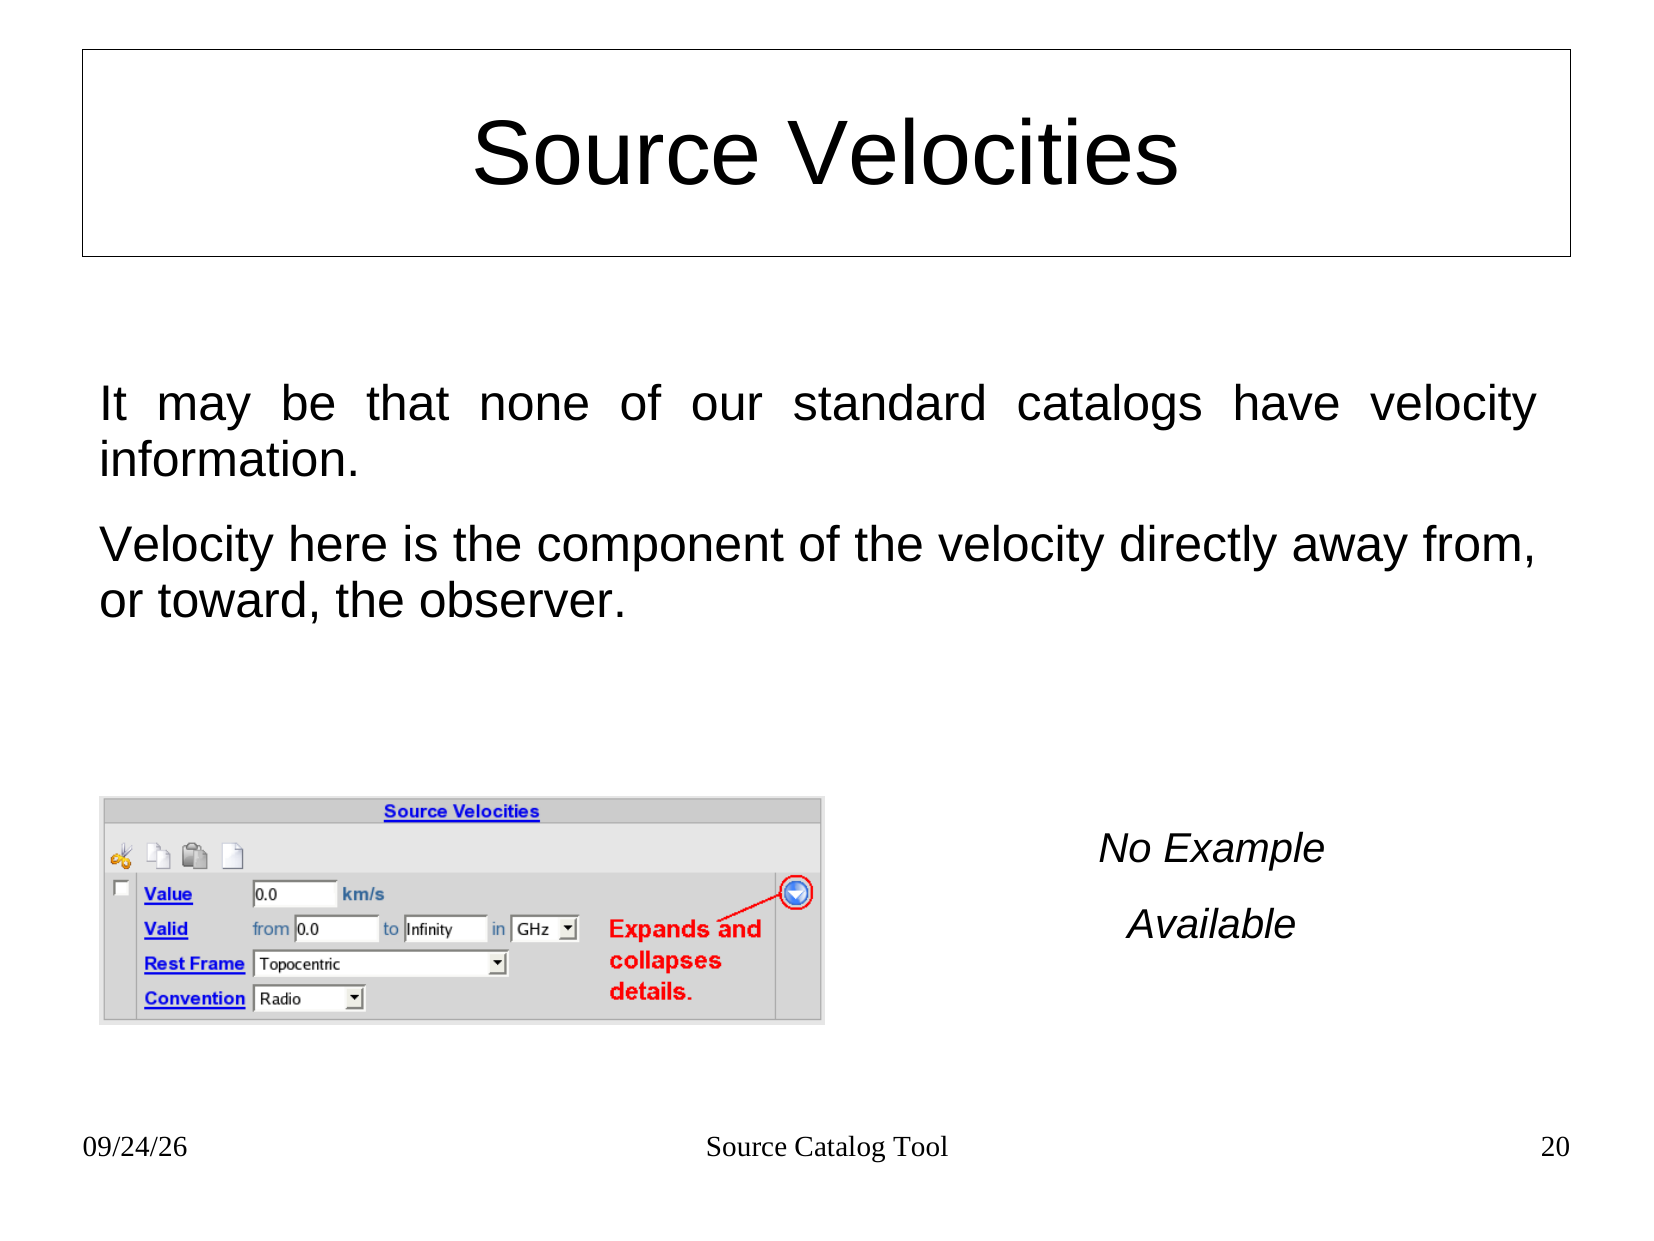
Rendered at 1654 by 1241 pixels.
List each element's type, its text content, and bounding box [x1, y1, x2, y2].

title Source Velocities [82, 49, 1571, 257]
picture [99, 796, 826, 1025]
list It may be that none of our standard catalogs have velocity information. Velocity here is the component of the velocity directly away from, or toward, the observer. [99, 375, 1538, 676]
list No Example Available [849, 825, 1576, 1088]
